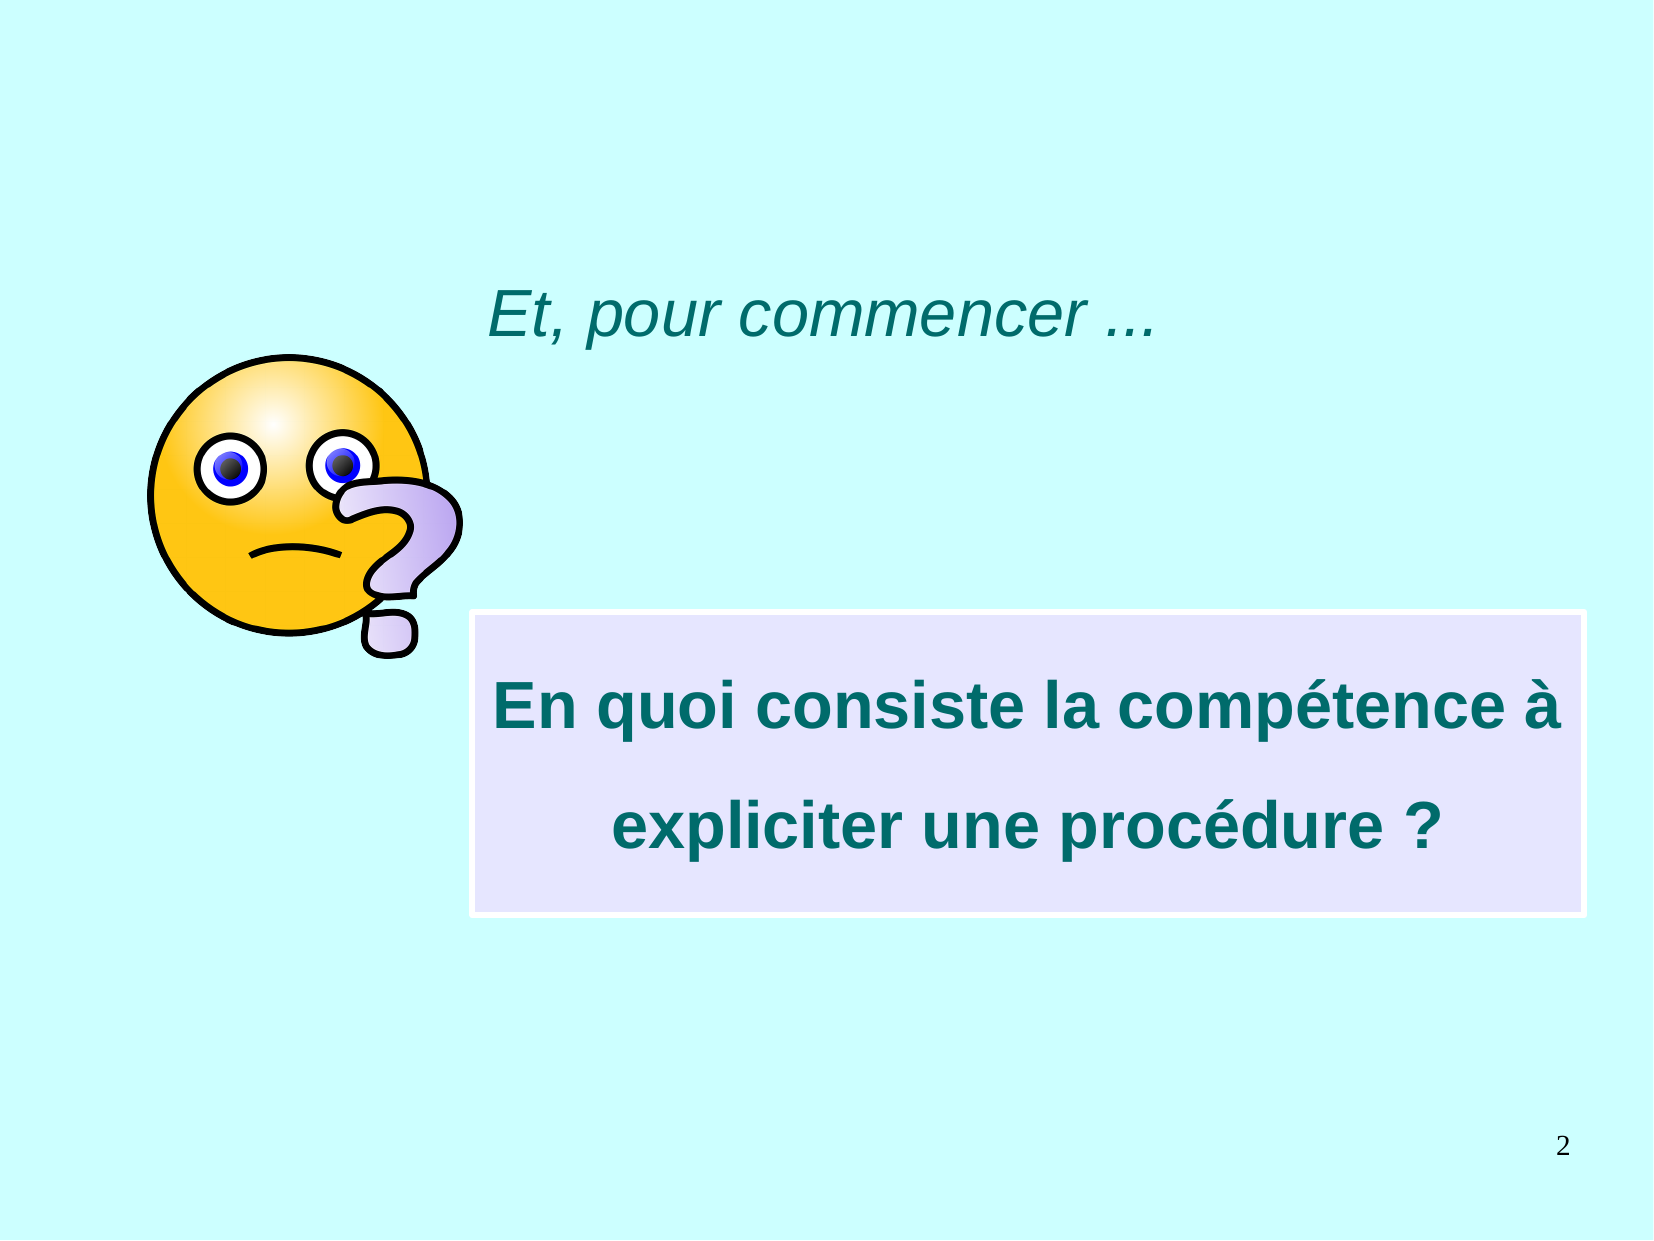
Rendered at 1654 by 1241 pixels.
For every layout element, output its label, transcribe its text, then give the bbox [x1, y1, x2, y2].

picture [147, 354, 463, 660]
text_box En quoi consiste la compétence à expliciter une procédure ? [472, 611, 1585, 916]
text_box Et, pour commencer ... [472, 264, 1447, 355]
